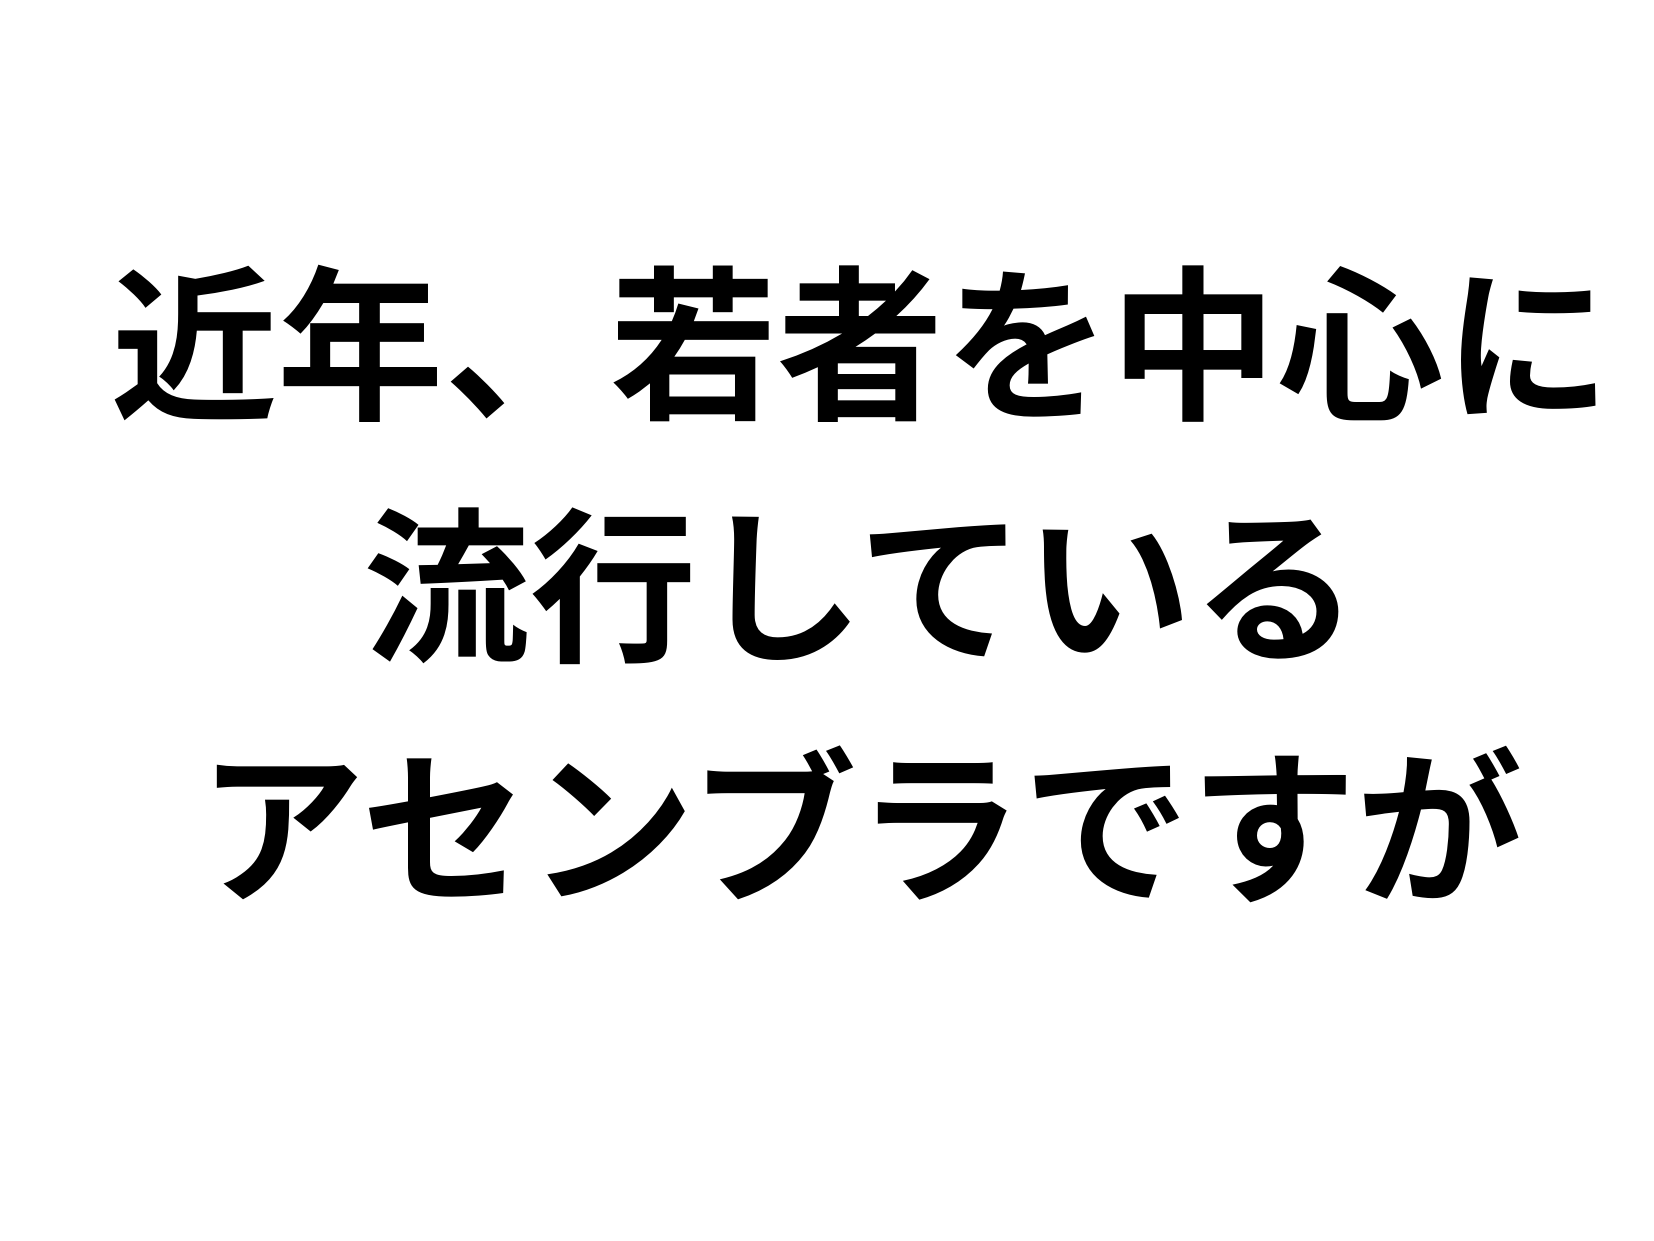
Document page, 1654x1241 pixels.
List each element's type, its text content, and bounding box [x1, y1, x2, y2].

text_box 近年、若者を中心に 流行している アセンブラですが [96, 206, 1595, 761]
